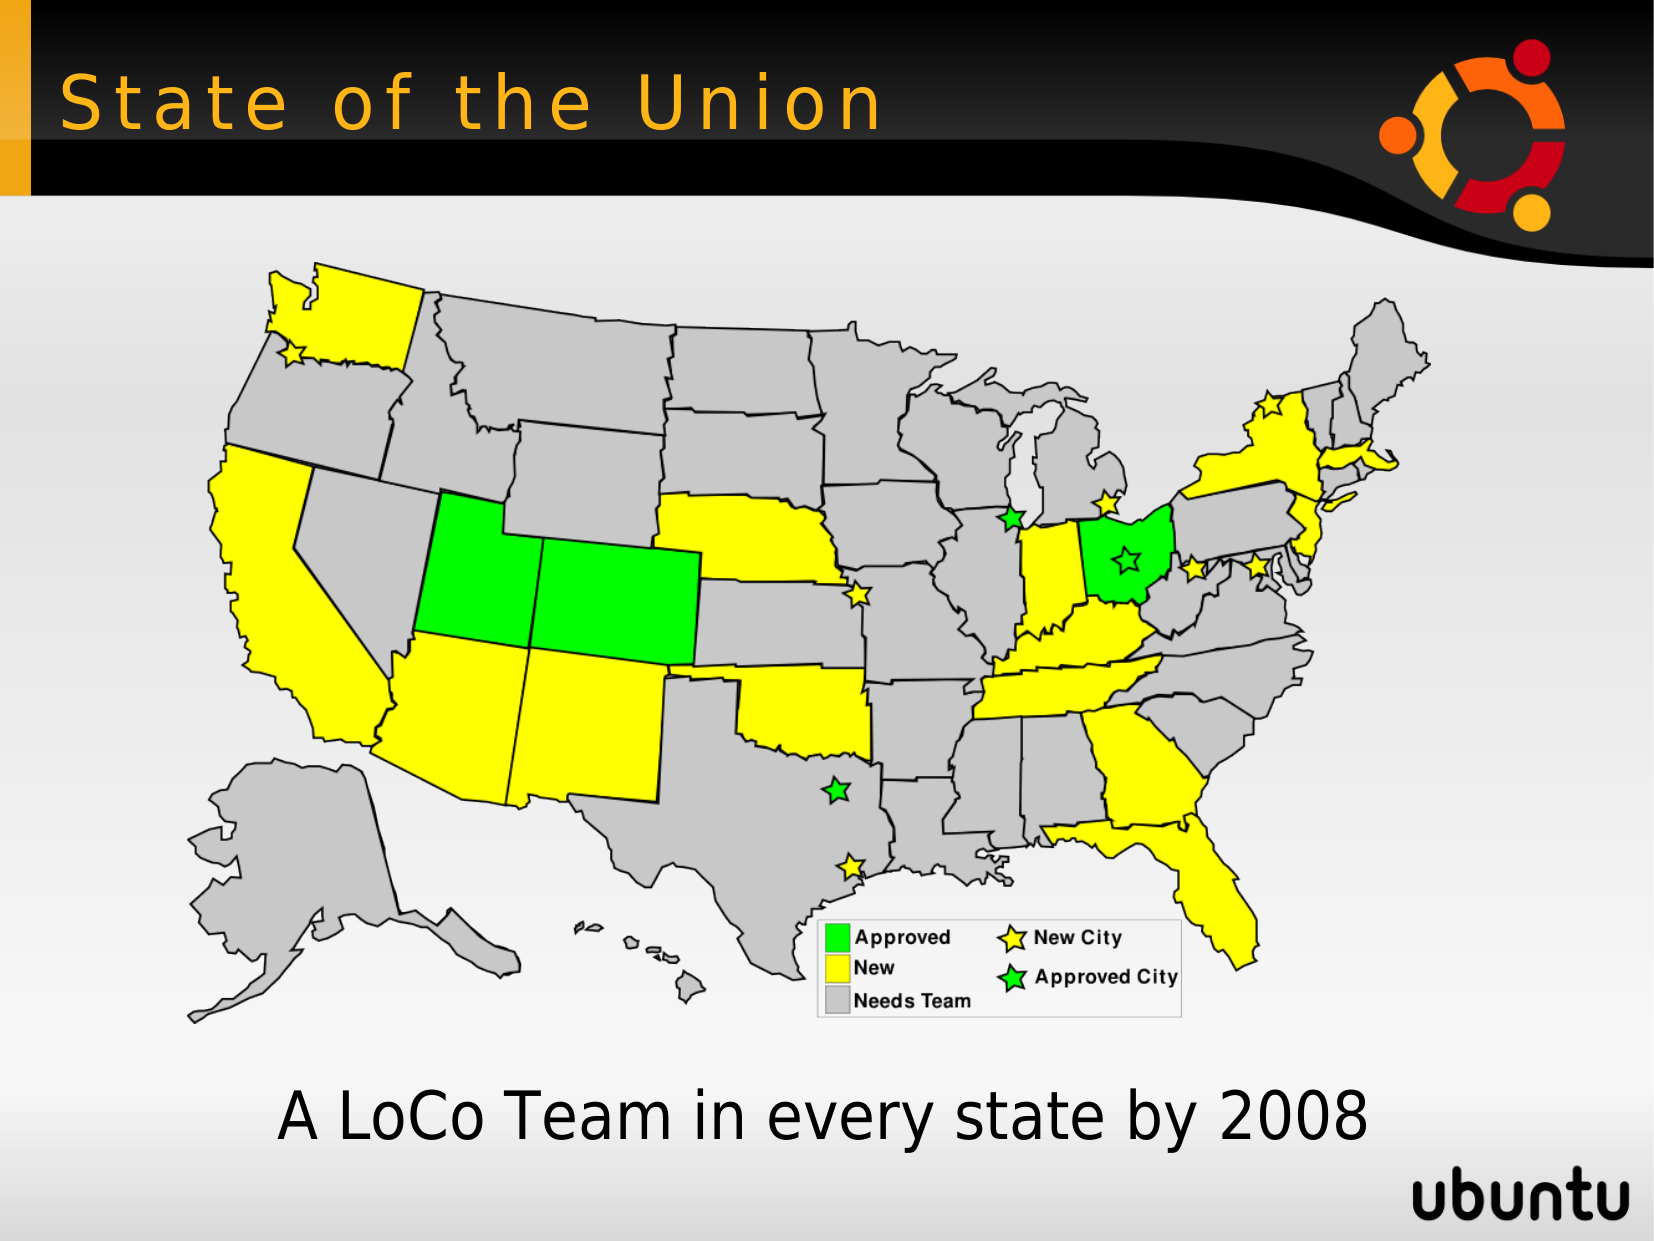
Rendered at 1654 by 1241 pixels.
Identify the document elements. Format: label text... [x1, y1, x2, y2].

picture [0, 0, 1654, 1241]
title State of the Union [59, 36, 1270, 171]
text_box A LoCo Team in every state by 2008 [262, 1069, 1388, 1163]
